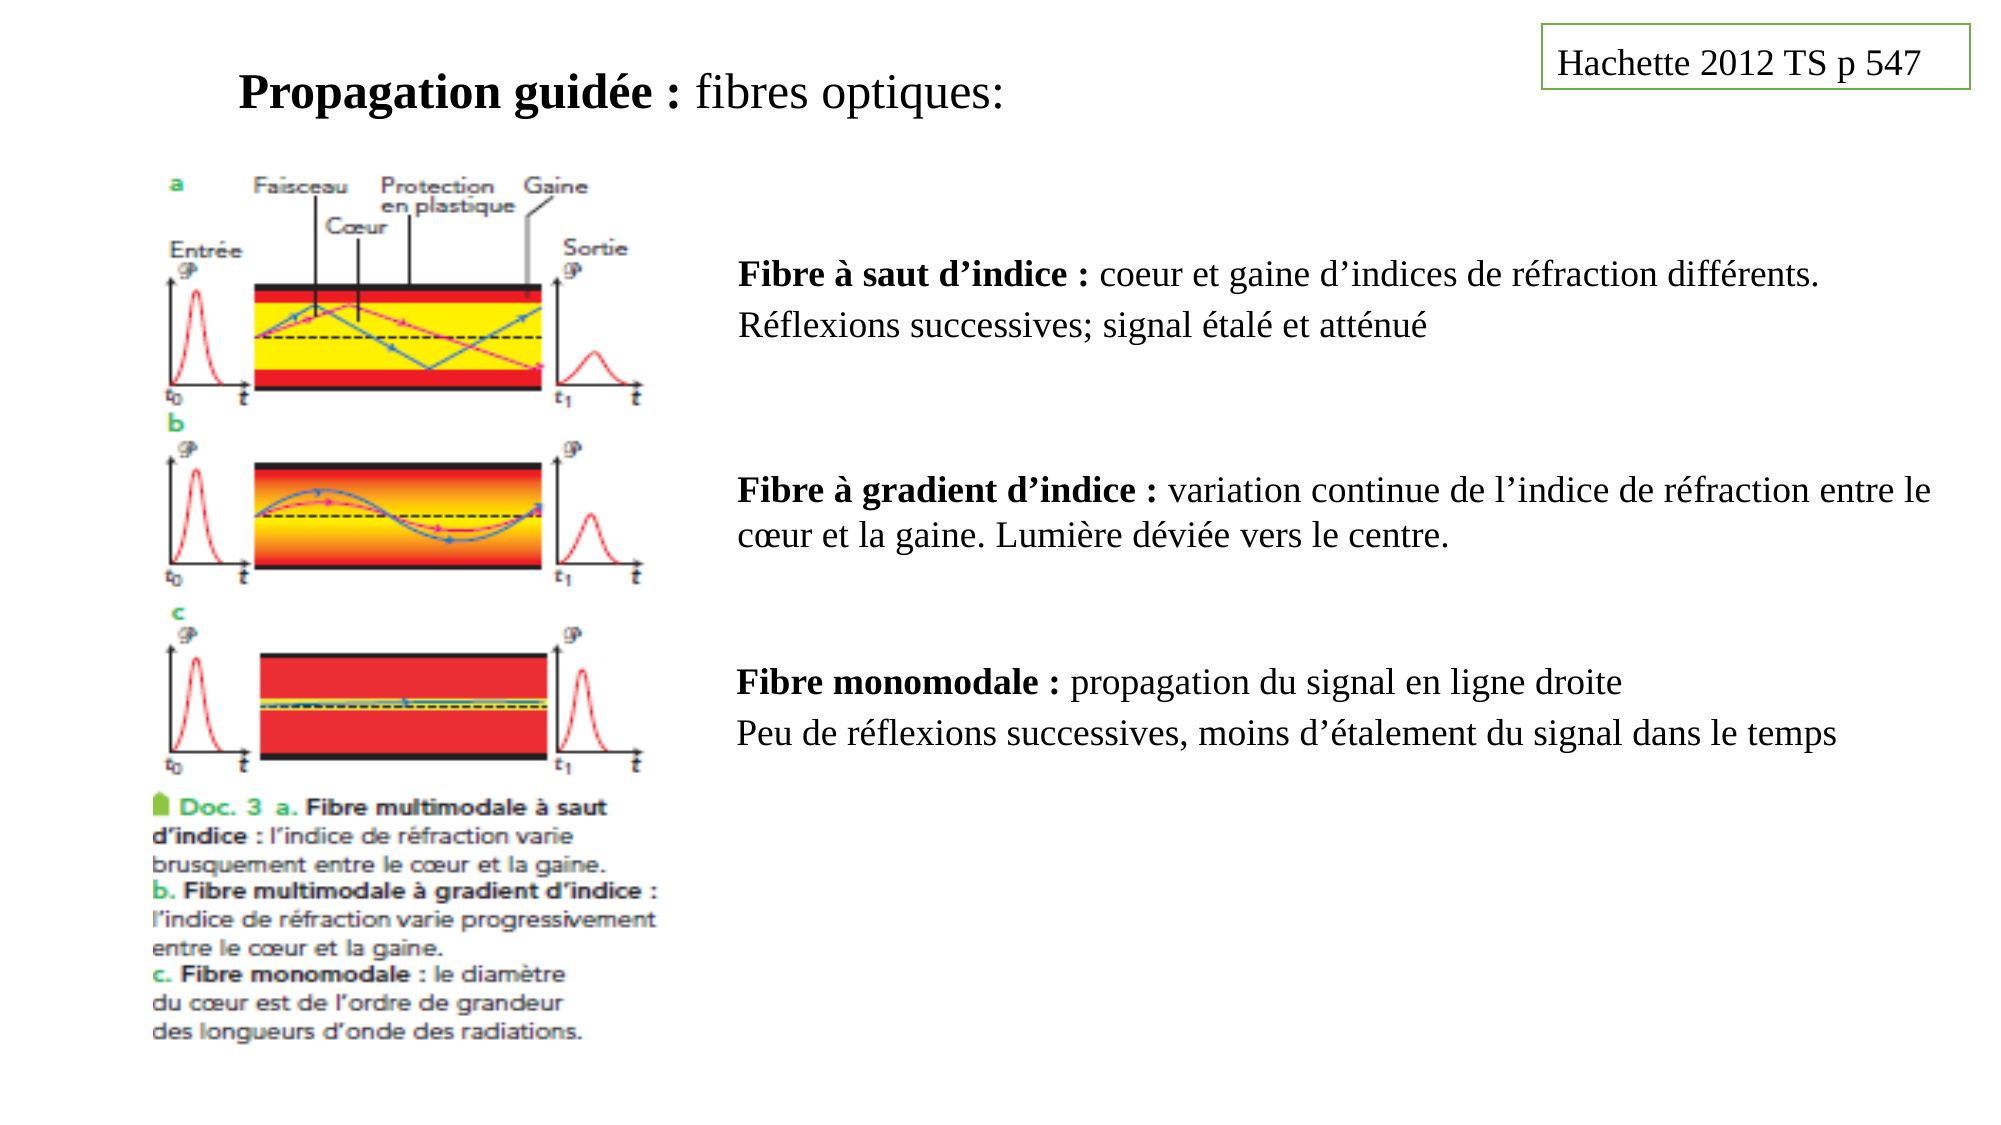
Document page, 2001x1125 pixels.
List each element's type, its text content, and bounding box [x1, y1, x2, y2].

text_box Fibre à saut d’indice : coeur et gaine d’indices de réfraction différents. Réflexions successives; signal étalé et atténué [723, 241, 1971, 353]
picture [153, 163, 662, 1047]
text_box Fibre à gradient d’indice : variation continue de l’indice de réfraction entre le cœur et la gaine. Lumière déviée vers le centre. [722, 457, 1970, 563]
text_box Hachette 2012 TS p 547 [1542, 27, 1980, 91]
text_box Fibre monomodale : propagation du signal en ligne droite Peu de réflexions successives, moins d’étalement du signal dans le temps [721, 649, 1969, 761]
text_box Propagation guidée : fibres optiques: [150, 46, 1497, 126]
